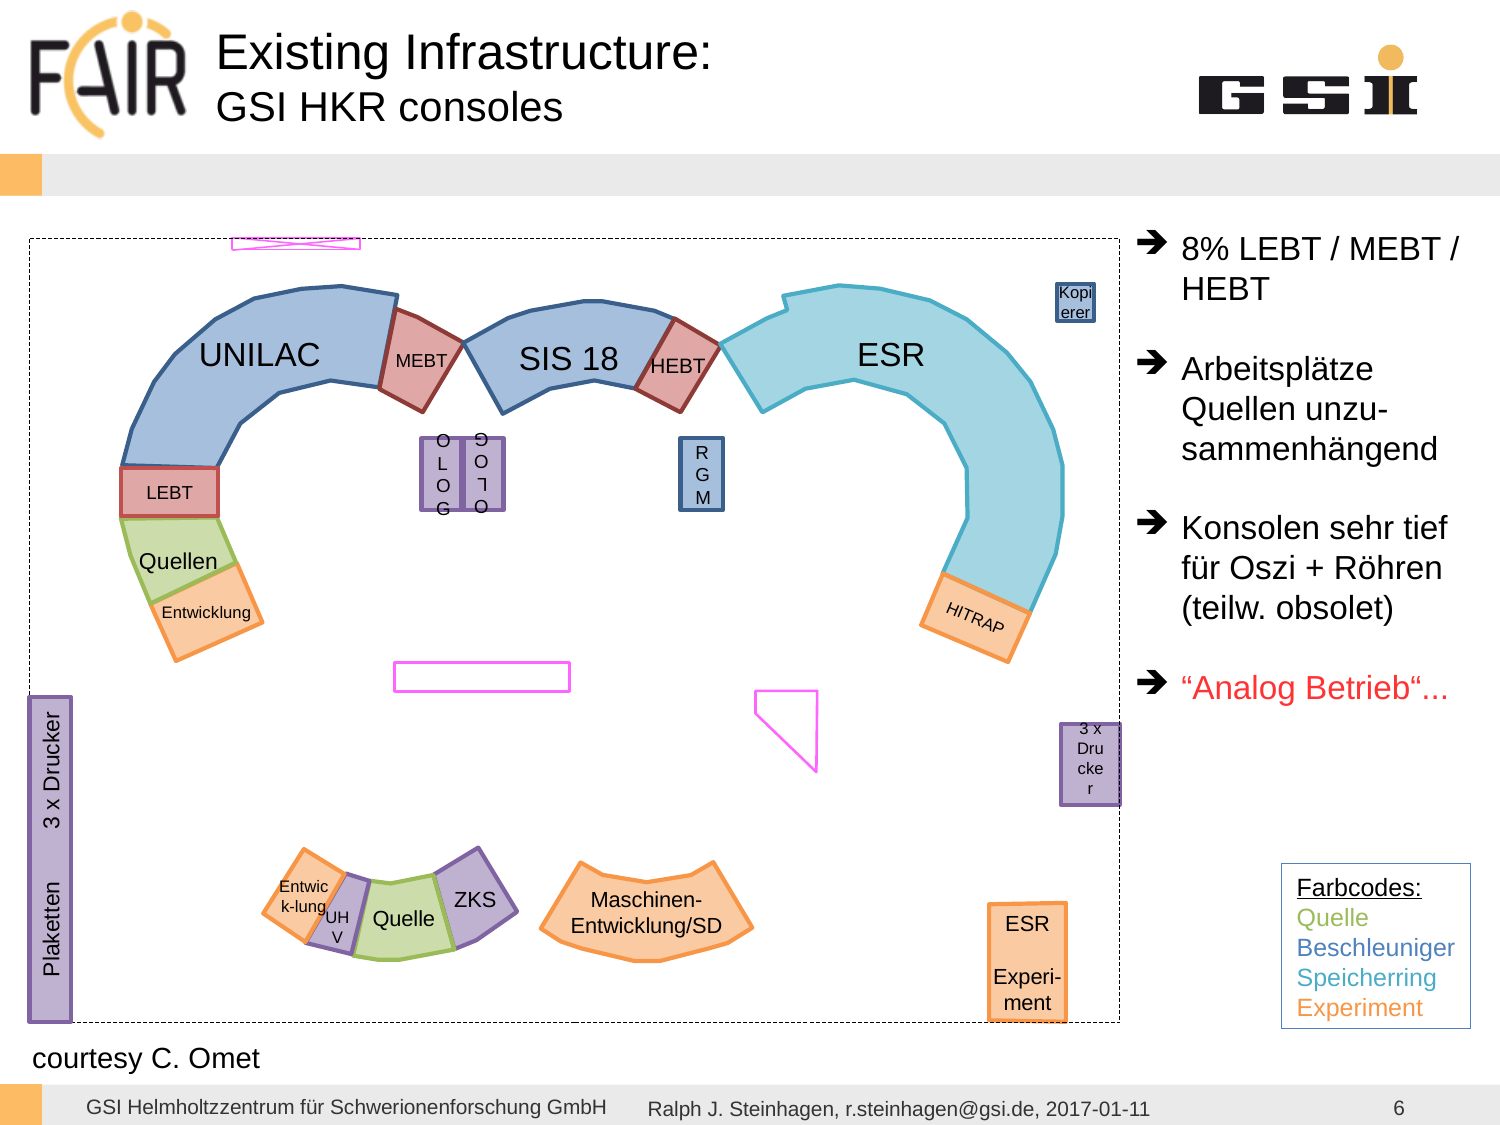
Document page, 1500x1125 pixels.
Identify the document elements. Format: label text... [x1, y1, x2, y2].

text_box ESR [720, 285, 1063, 613]
text_box 8% LEBT / MEBT / HEBT Arbeitsplätze Quellen unzu-sammenhängend Konsolen sehr tief für Oszi + Röhren (teilw. obsolet) “Analog Betrieb“... [1119, 219, 1500, 754]
text_box OLOG [421, 438, 461, 511]
text_box Farbcodes: Quelle Beschleuniger Speicherring Experiment [1281, 863, 1471, 1029]
text_box OLOG [461, 438, 504, 511]
text_box ZKS [434, 847, 518, 949]
text_box ESR Experi-ment [989, 902, 1066, 1022]
text_box HEBT [635, 318, 721, 413]
text_box Plaketten 3 x Drucker [29, 696, 71, 1022]
text_box HITRAP [921, 573, 1031, 663]
text_box RGM [680, 438, 723, 511]
text_box Entwick-lung [263, 849, 345, 942]
text_box SIS 18 [463, 301, 674, 414]
text_box MEBT [379, 308, 463, 413]
title Existing Infrastructure: GSI HKR consoles [215, 0, 1186, 150]
text_box Kopierer [1057, 283, 1095, 321]
text_box OLOG [476, 501, 485, 511]
text_box LEBT [120, 468, 219, 517]
picture [30, 9, 187, 141]
text_box Quelle [353, 874, 455, 960]
picture [1197, 42, 1419, 117]
text_box UNILAC [122, 286, 398, 468]
text_box Maschinen-Entwicklung/SD [540, 862, 753, 962]
text_box UHV [305, 873, 370, 955]
text_box courtesy C. Omet [0, 1031, 296, 1087]
text_box 3 x Drucker [1061, 723, 1120, 805]
text_box Entwicklung [150, 563, 263, 662]
text_box Quellen [120, 517, 237, 604]
